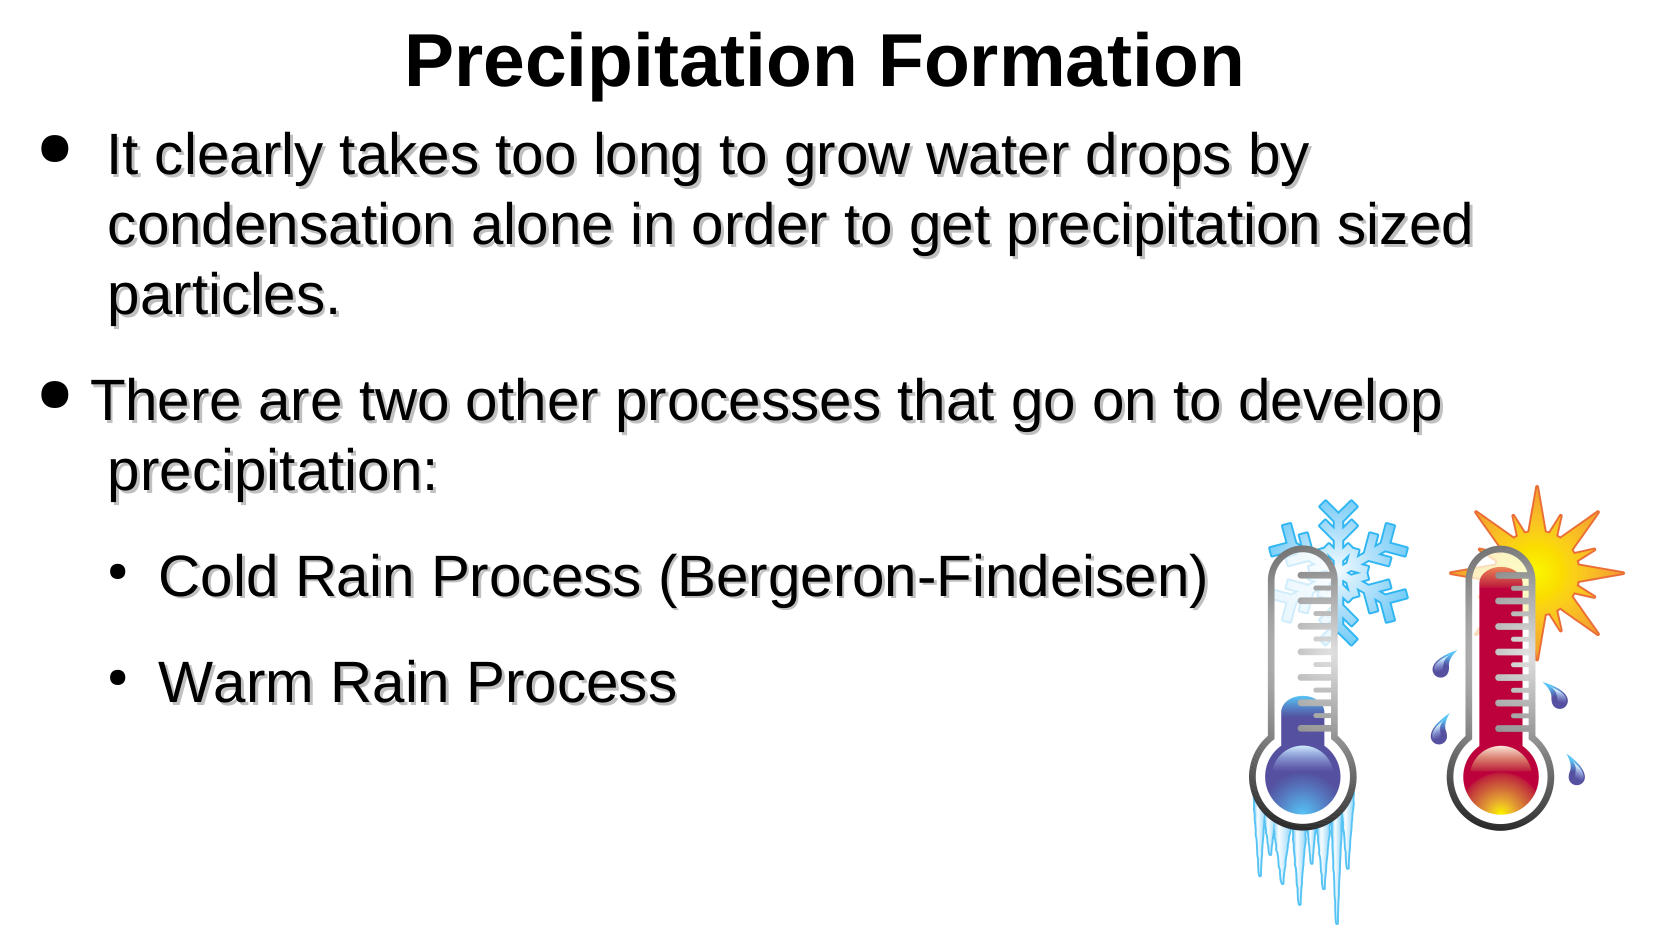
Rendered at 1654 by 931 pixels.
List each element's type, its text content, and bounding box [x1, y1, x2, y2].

picture [1249, 485, 1625, 925]
title Precipitation Formation [0, 5, 1654, 107]
text_box It clearly takes too long to grow water drops by condensation alone in order to get precipitation sized particles. There are two other processes that go on to develop precipitation: Cold Rain Process (Bergeron-Findeisen) Warm Rain Process [0, 108, 1562, 722]
